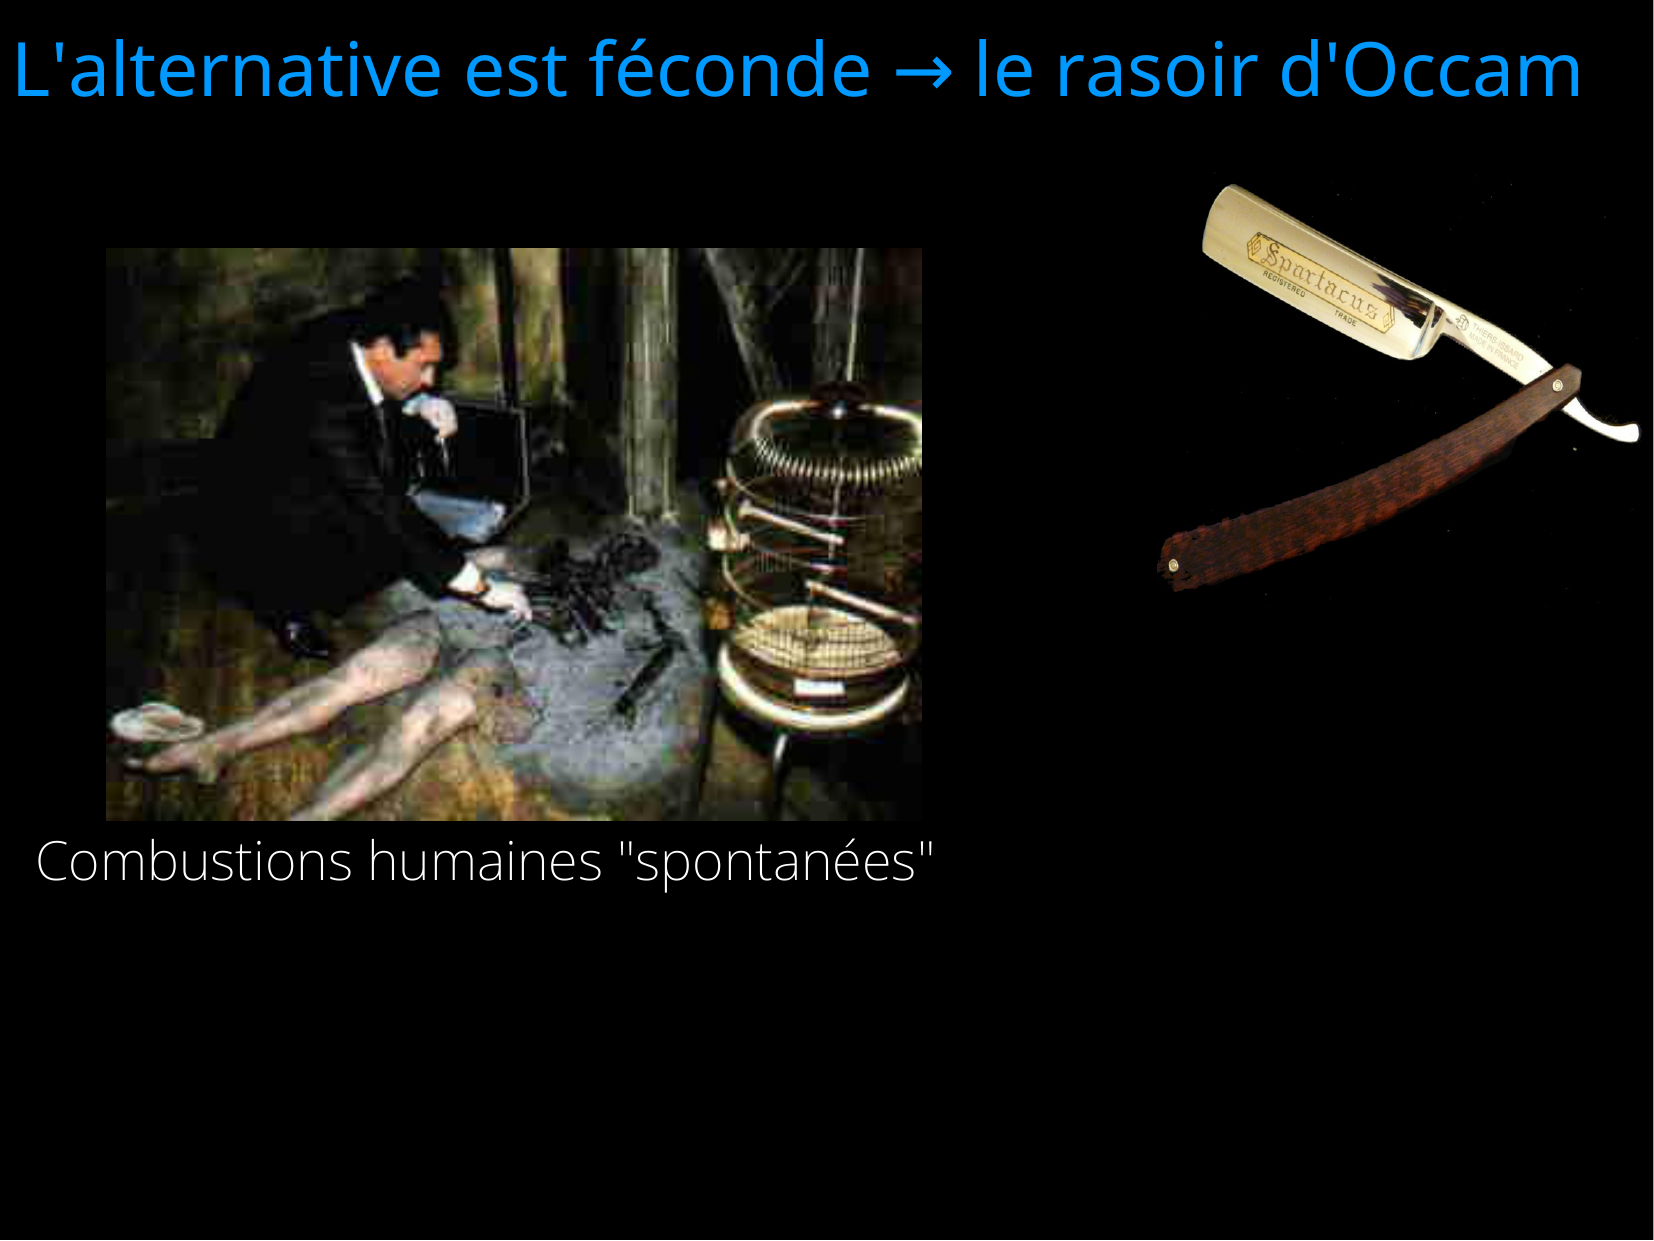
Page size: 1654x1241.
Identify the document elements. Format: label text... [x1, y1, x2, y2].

picture [106, 248, 922, 821]
picture [1157, 172, 1650, 622]
text_box Combustions humaines "spontanées" [35, 822, 1123, 892]
text_box L'alternative est féconde → le rasoir d'Occam [11, 16, 1619, 112]
